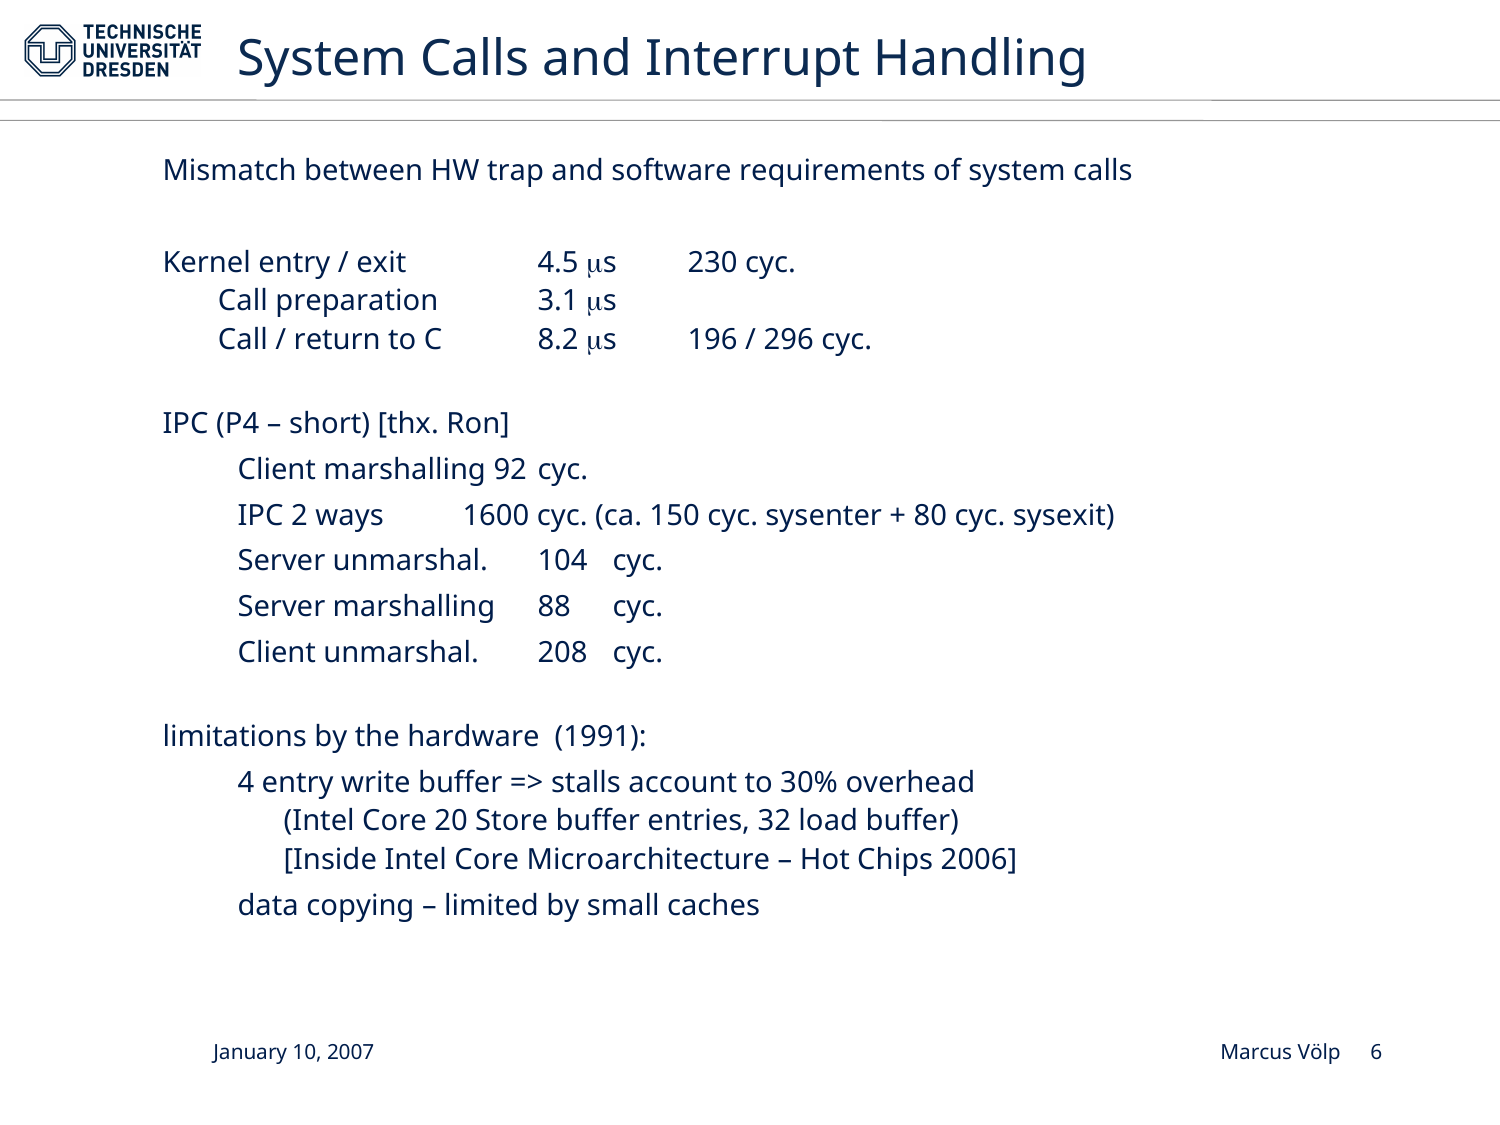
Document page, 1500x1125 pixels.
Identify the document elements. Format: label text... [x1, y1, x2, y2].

title System Calls and Interrupt Handling [237, 19, 1437, 92]
list Mismatch between HW trap and software requirements of system calls Kernel entry / exit 4.5 ms 230 cyc. Call preparation 3.1 ms Call / return to C 8.2 ms 196 / 296 cyc. IPC (P4 – short) [thx. Ron] Client marshalling 92 cyc. IPC 2 ways 1600 cyc. (ca. 150 cyc. sysenter + 80 cyc. sysexit) Server unmarshal. 104 cyc. Server marshalling 88 cyc. Client unmarshal. 208 cyc. limitations by the hardware (1991): 4 entry write buffer => stalls account to 30% overhead (Intel Core 20 Store buffer entries, 32 load buffer) [Inside Intel Core Microarchitecture – Hot Chips 2006] data copying – limited by small caches [162, 149, 1387, 985]
picture [24, 24, 201, 77]
